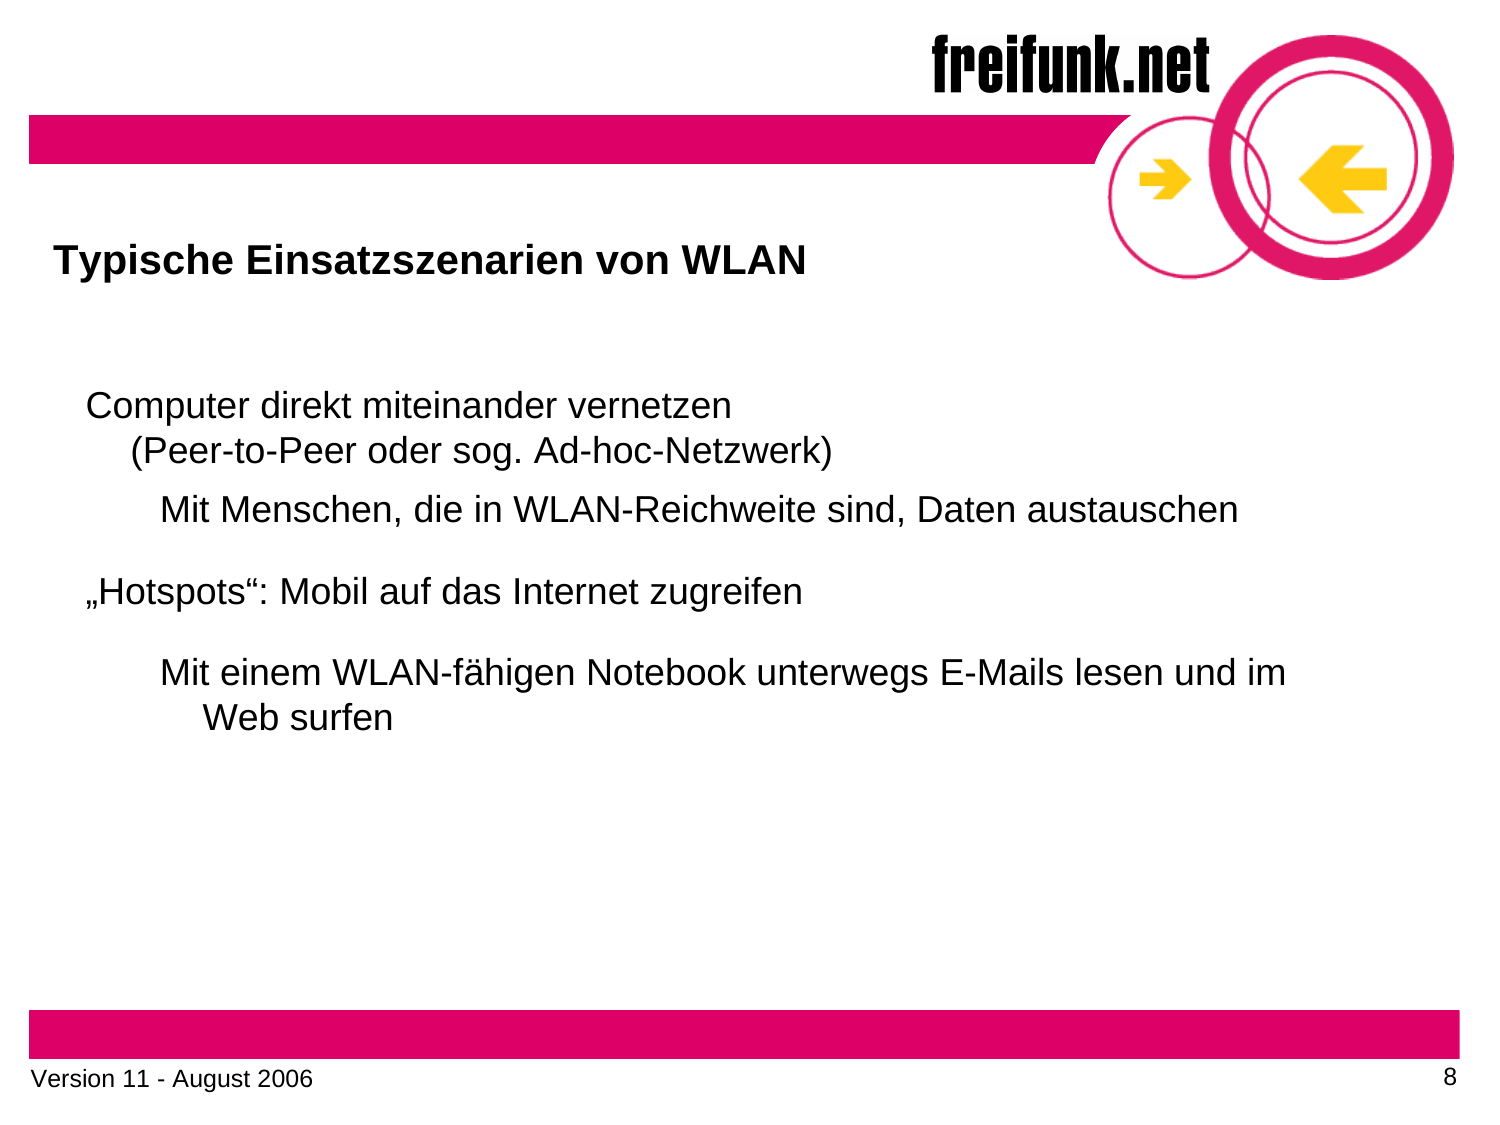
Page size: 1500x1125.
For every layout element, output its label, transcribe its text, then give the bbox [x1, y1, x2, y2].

picture [932, 34, 1454, 280]
text_box Computer direkt miteinander vernetzen (Peer-to-Peer oder sog. Ad-hoc-Netzwerk) Mit Menschen, die in WLAN-Reichweite sind, Daten austauschen „Hotspots“: Mobil auf das Internet zugreifen Mit einem WLAN-fähigen Notebook unterwegs E-Mails lesen und im Web surfen [56, 381, 1334, 1125]
text_box Typische Einsatzszenarien von WLAN [53, 233, 1046, 313]
